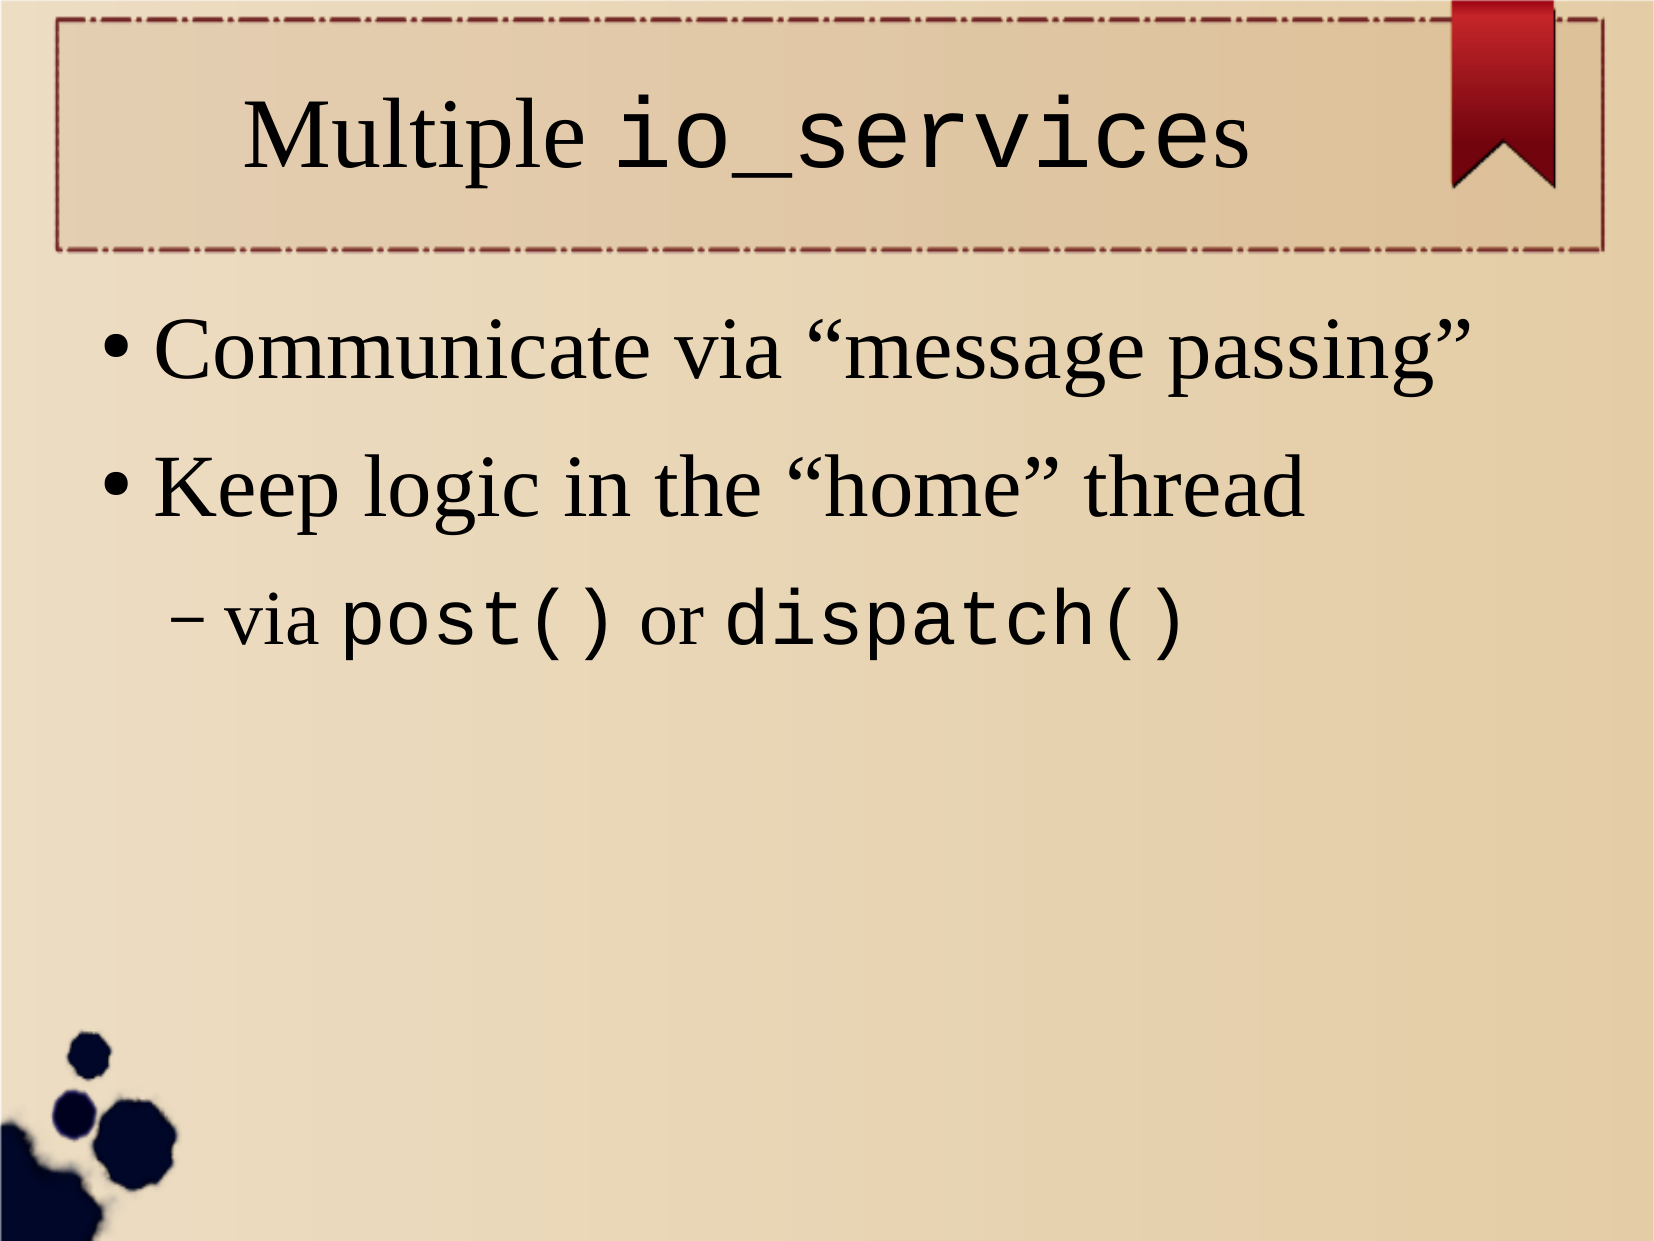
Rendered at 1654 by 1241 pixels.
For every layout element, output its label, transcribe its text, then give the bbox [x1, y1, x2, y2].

title Multiple io_services [82, 47, 1412, 229]
picture [0, 0, 1654, 1241]
list Communicate via “message passing” Keep logic in the “home” thread via post() or dispatch() [82, 299, 1571, 1019]
